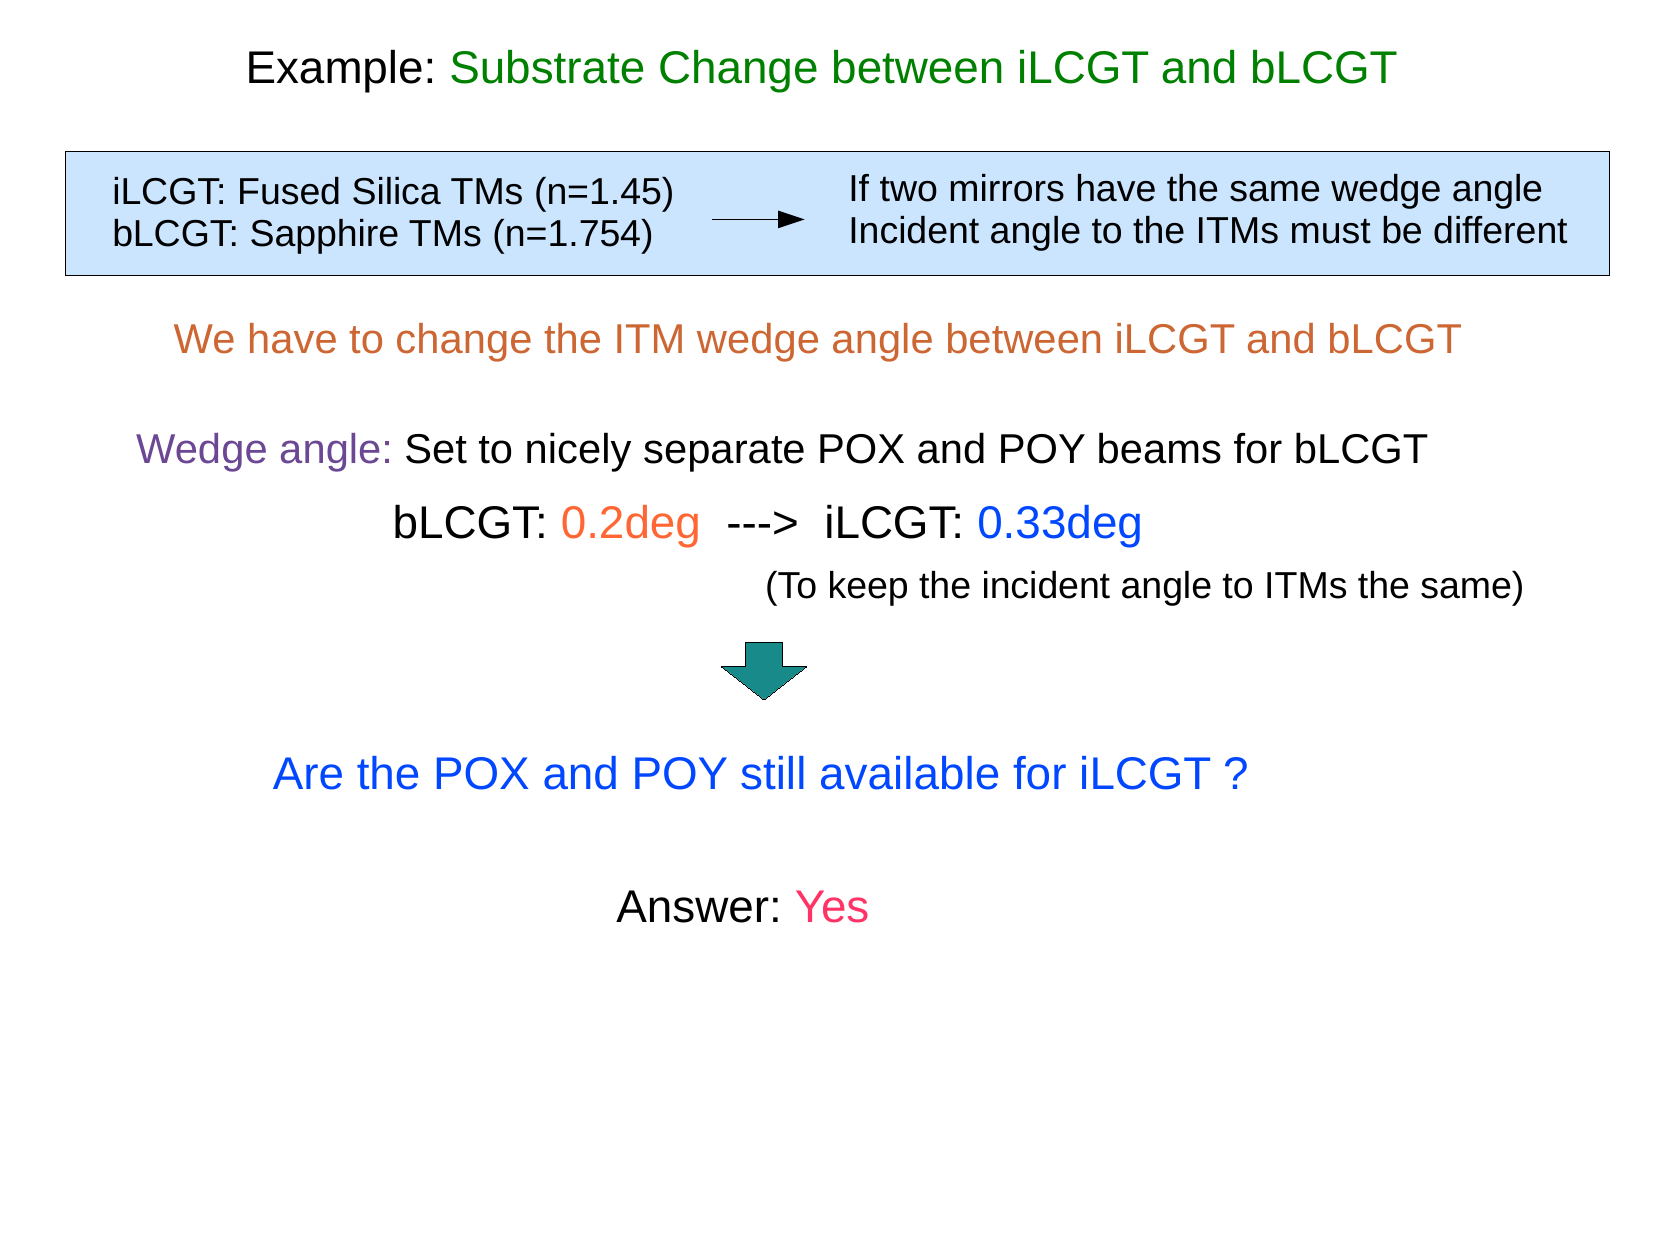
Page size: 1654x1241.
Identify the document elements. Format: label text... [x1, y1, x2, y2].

text_box (To keep the incident angle to ITMs the same) [750, 557, 1540, 614]
text_box We have to change the ITM wedge angle between iLCGT and bLCGT [158, 308, 1478, 371]
text_box If two mirrors have the same wedge angle Incident angle to the ITMs must be different [833, 160, 1583, 260]
text_box Are the POX and POY still available for iLCGT ? [258, 740, 1265, 807]
text_box Wedge angle: Set to nicely separate POX and POY beams for bLCGT [121, 418, 1444, 480]
text_box [65, 151, 1610, 276]
text_box Answer: Yes [601, 873, 885, 940]
text_box bLCGT: 0.2deg ---> iLCGT: 0.33deg [378, 489, 1158, 556]
text_box [721, 642, 807, 700]
text_box iLCGT: Fused Silica TMs (n=1.45) bLCGT: Sapphire TMs (n=1.754) [97, 163, 690, 262]
text_box Example: Substrate Change between iLCGT and bLCGT [230, 34, 1414, 101]
